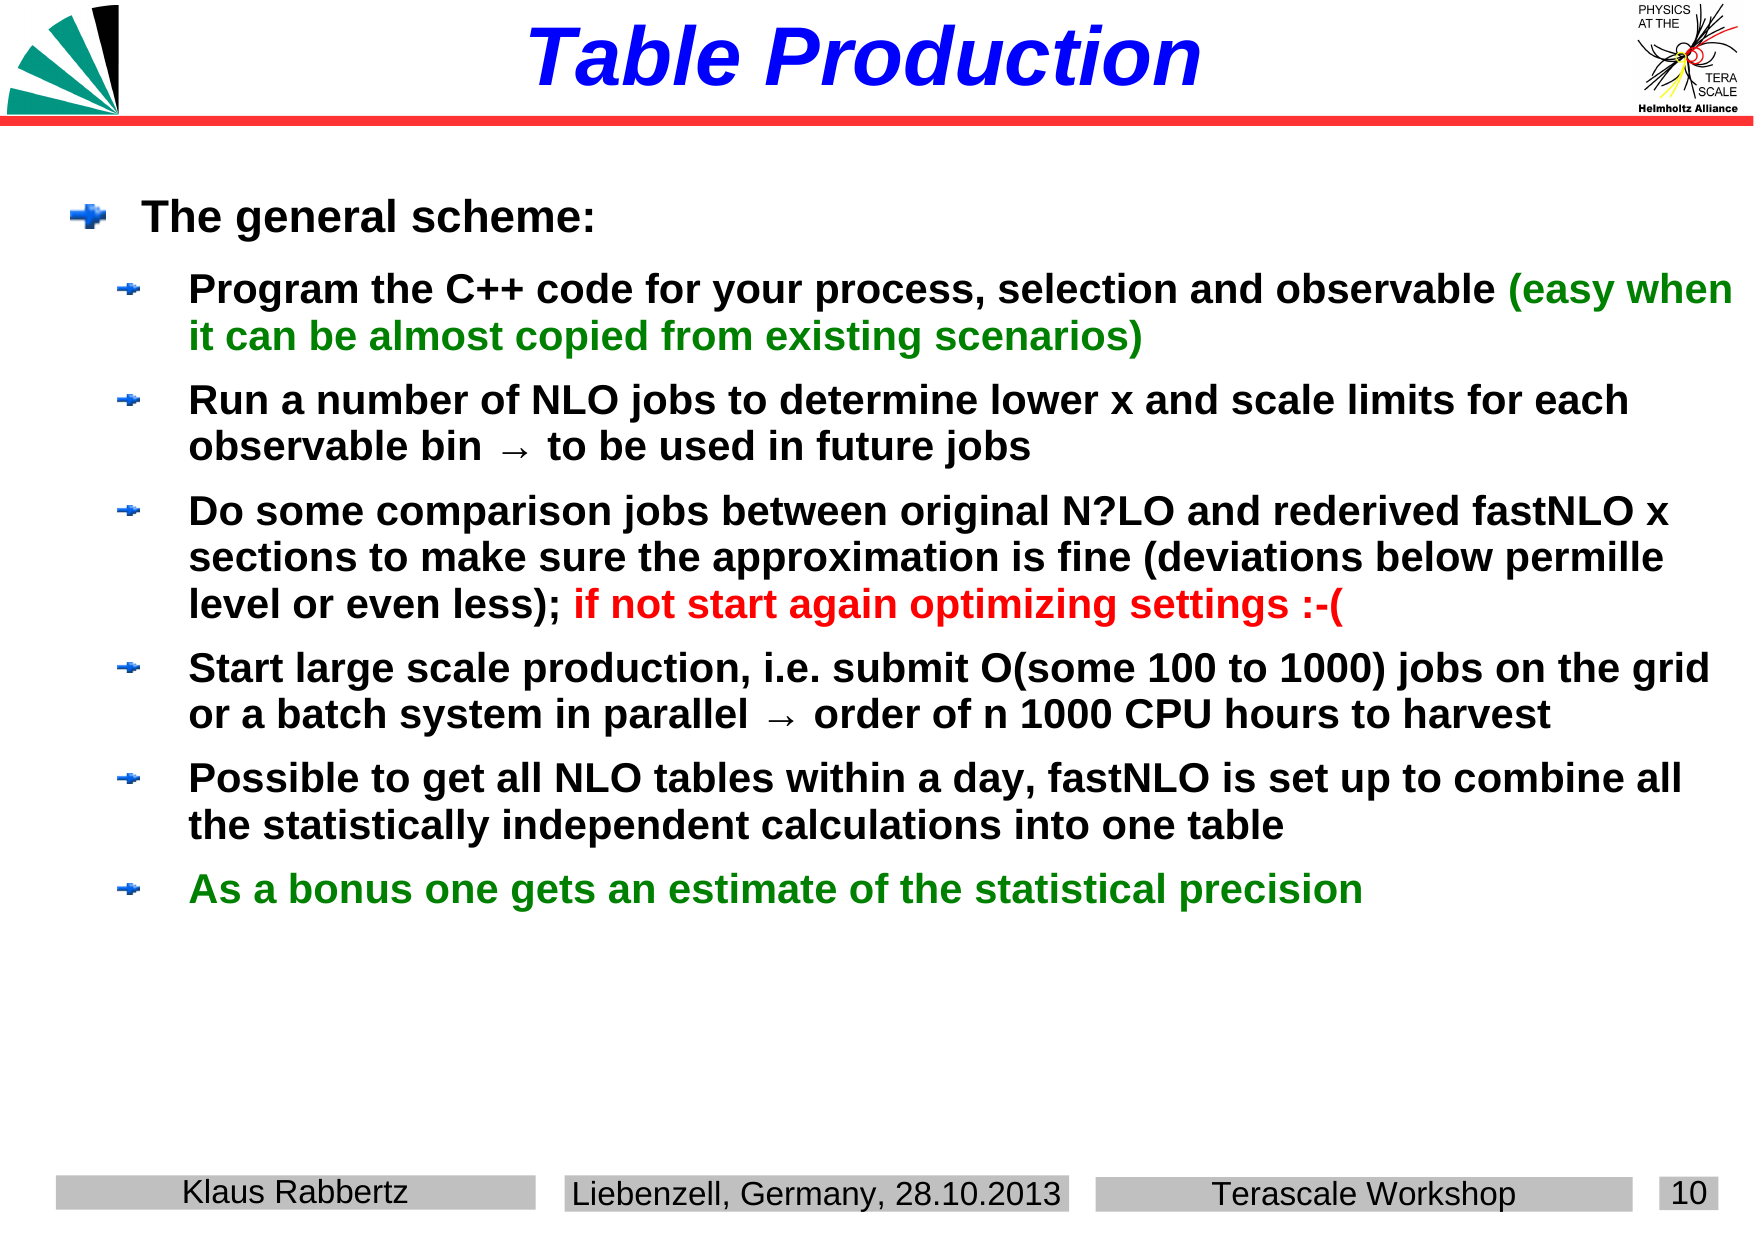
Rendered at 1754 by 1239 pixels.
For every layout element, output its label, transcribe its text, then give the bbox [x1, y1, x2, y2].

picture [1631, 1, 1745, 115]
picture [7, 5, 119, 116]
title Table Production [123, 0, 1606, 114]
list The general scheme: Program the C++ code for your process, selection and observable (easy when it can be almost copied from existing scenarios) Run a number of NLO jobs to determine lower x and scale limits for each observable bin → to be used in future jobs Do some comparison jobs between original N?LO and rederived fastNLO x sections to make sure the approximation is fine (deviations below permille level or even less); if not start again optimizing settings :-( Start large scale production, i.e. submit O(some 100 to 1000) jobs on the grid or a batch system in parallel → order of n 1000 CPU hours to harvest Possible to get all NLO tables within a day, fastNLO is set up to combine all the statistically independent calculations into one table As a bonus one gets an estimate of the statistical precision [11, 191, 1736, 924]
